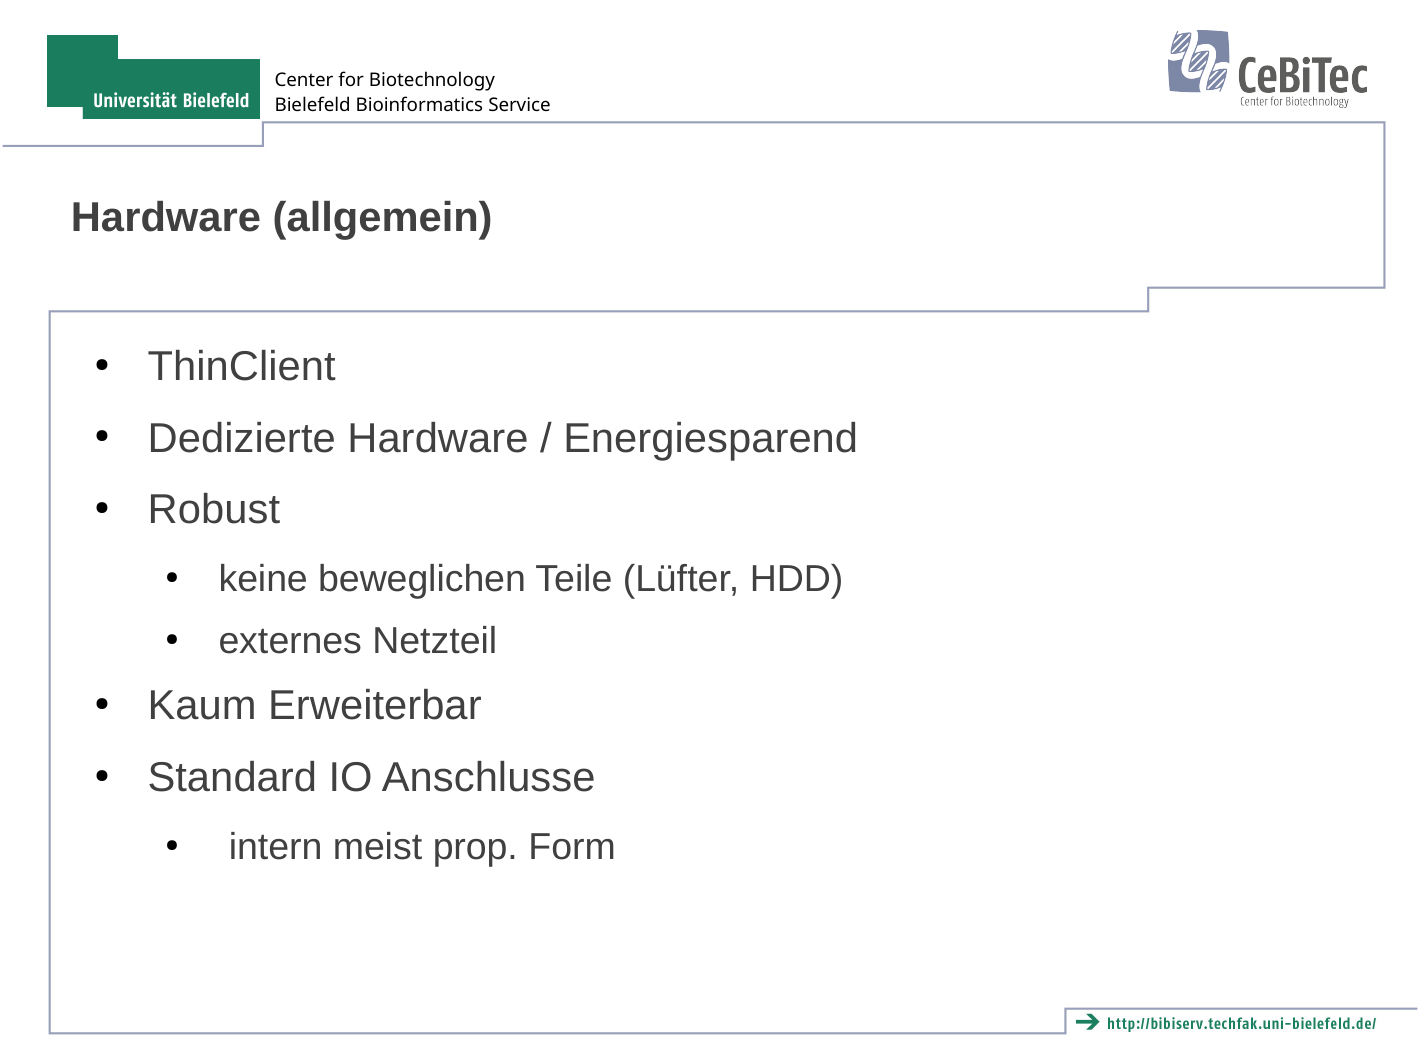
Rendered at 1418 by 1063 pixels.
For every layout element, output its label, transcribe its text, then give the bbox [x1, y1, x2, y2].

picture [2, 3, 1418, 1063]
title Hardware (allgemein) [70, 159, 1359, 275]
list ThinClient Dedizierte Hardware / Energiesparend Robust keine beweglichen Teile (Lüfter, HDD) externes Netzteil Kaum Erweiterbar Standard IO Anschlusse intern meist prop. Form [76, 342, 1375, 942]
